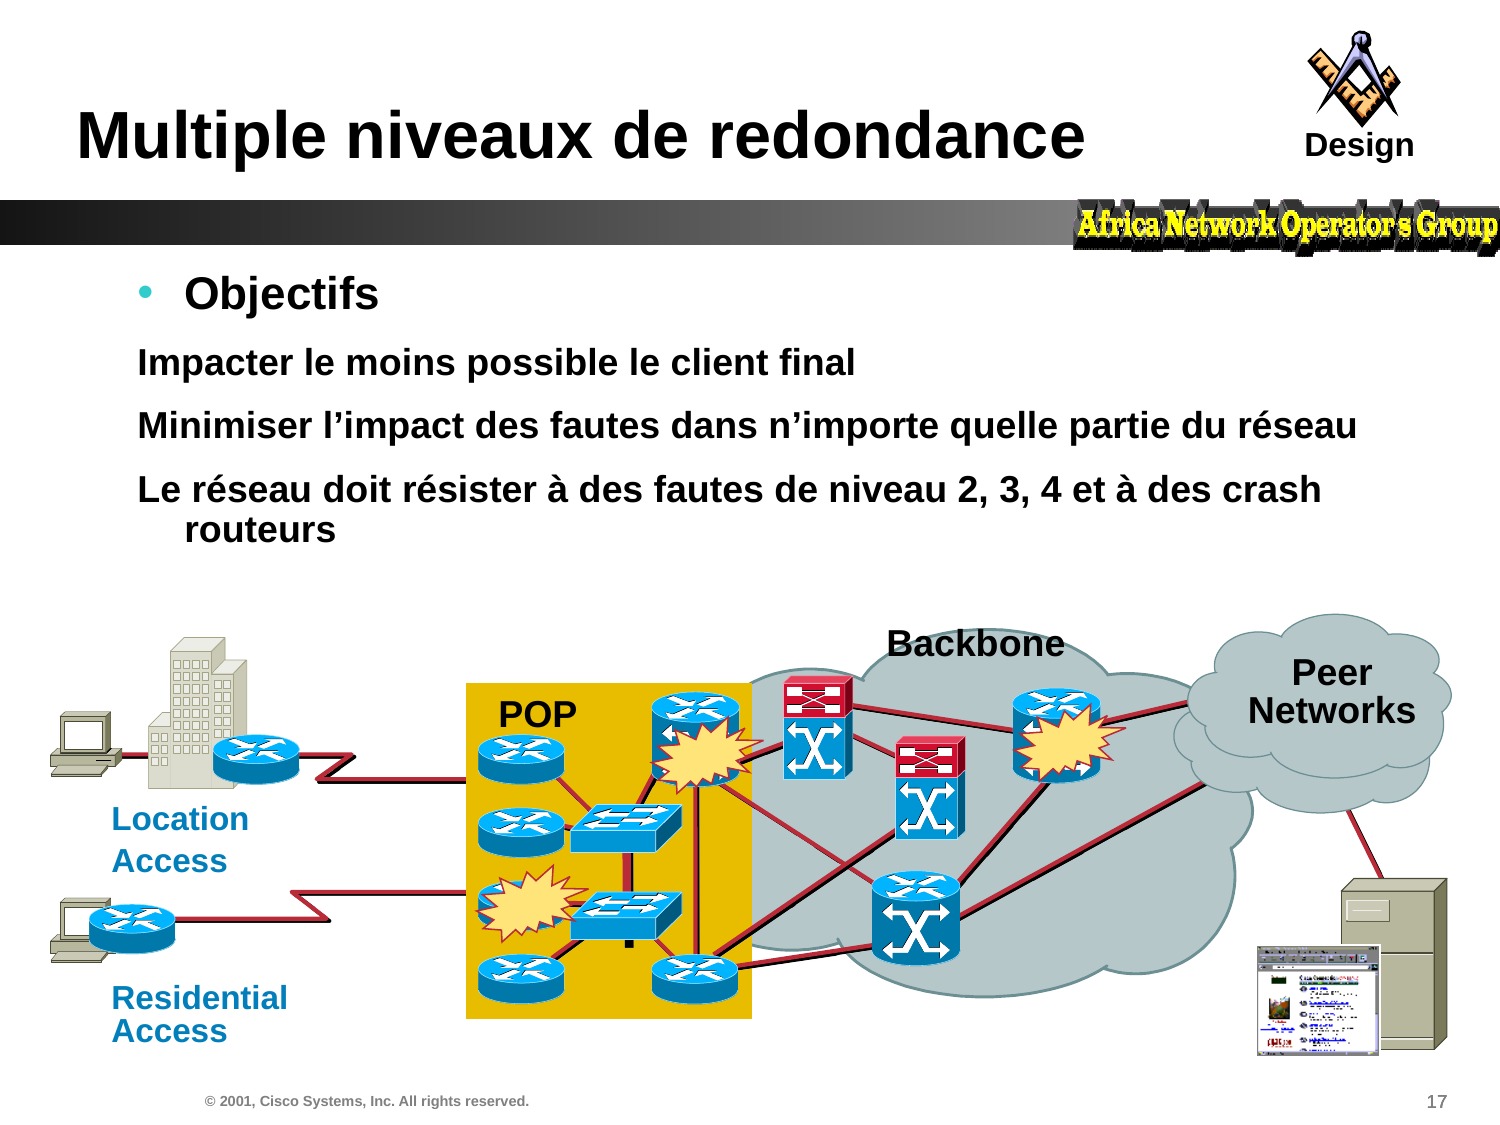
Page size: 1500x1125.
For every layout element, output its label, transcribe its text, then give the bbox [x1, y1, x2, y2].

picture [667, 971, 690, 980]
picture [478, 846, 515, 858]
picture [669, 959, 693, 967]
picture [524, 825, 550, 834]
picture [700, 697, 724, 706]
text_box Peer Networks [1233, 642, 1431, 738]
picture [137, 909, 160, 917]
picture [148, 637, 300, 790]
picture [685, 774, 740, 788]
picture [884, 905, 948, 957]
text_box [700, 788, 752, 954]
picture [497, 740, 520, 748]
picture [526, 959, 548, 967]
text_box [1014, 704, 1127, 782]
text_box Design [1292, 118, 1428, 169]
picture [528, 845, 565, 858]
text_box [466, 683, 764, 1019]
picture [535, 954, 565, 967]
picture [1340, 877, 1448, 1051]
picture [50, 897, 176, 963]
picture [145, 904, 176, 921]
picture [525, 813, 549, 821]
picture [134, 921, 160, 930]
picture [496, 959, 519, 967]
picture [494, 751, 518, 760]
picture [623, 818, 655, 825]
picture [586, 909, 618, 915]
picture [478, 734, 515, 746]
picture [597, 898, 628, 905]
picture [705, 954, 739, 971]
picture [231, 740, 254, 748]
picture [552, 880, 561, 885]
picture [106, 909, 130, 917]
picture [260, 740, 284, 748]
picture [478, 919, 501, 932]
text_box [726, 936, 752, 963]
picture [494, 824, 518, 834]
picture [105, 920, 128, 930]
picture [669, 697, 694, 705]
picture [494, 971, 517, 980]
picture [524, 752, 549, 761]
picture [651, 954, 685, 967]
picture [664, 727, 676, 739]
picture [697, 971, 722, 981]
picture [478, 954, 508, 966]
picture [528, 734, 565, 747]
picture [586, 821, 618, 830]
picture [668, 709, 692, 719]
picture [570, 804, 596, 830]
text_box POP [483, 684, 593, 743]
picture [478, 772, 565, 785]
picture [1307, 29, 1402, 118]
text_box Objectifs Impacter le moins possible le client final Minimiser l’impact des fautes dans n’importe quelle partie du réseau Le réseau doit résister à des fautes de niveau 2, 3, 4 et à des crash routeurs [123, 236, 1407, 578]
picture [570, 891, 683, 941]
picture [478, 880, 501, 893]
picture [921, 876, 944, 884]
picture [262, 734, 300, 752]
text_box Backbone [871, 613, 1080, 672]
picture [651, 691, 740, 705]
picture [919, 889, 945, 898]
picture [478, 991, 565, 1005]
picture [538, 919, 565, 932]
picture [525, 740, 549, 748]
picture [228, 751, 252, 760]
text_box Location Access [97, 791, 265, 886]
picture [524, 971, 549, 980]
picture [752, 808, 840, 924]
picture [634, 807, 666, 814]
picture [50, 711, 123, 777]
picture [651, 774, 676, 788]
picture [259, 752, 282, 761]
picture [595, 810, 628, 817]
picture [699, 960, 722, 968]
picture [478, 807, 565, 820]
picture [890, 876, 915, 884]
picture [644, 612, 1453, 1001]
picture [623, 905, 655, 912]
picture [497, 813, 520, 821]
title Multiple niveaux de redondance [62, 41, 1313, 180]
picture [1257, 946, 1379, 1056]
text_box Residential Access [97, 970, 313, 1057]
picture [888, 888, 912, 898]
picture [570, 804, 683, 854]
picture [651, 991, 739, 1005]
picture [698, 710, 724, 720]
